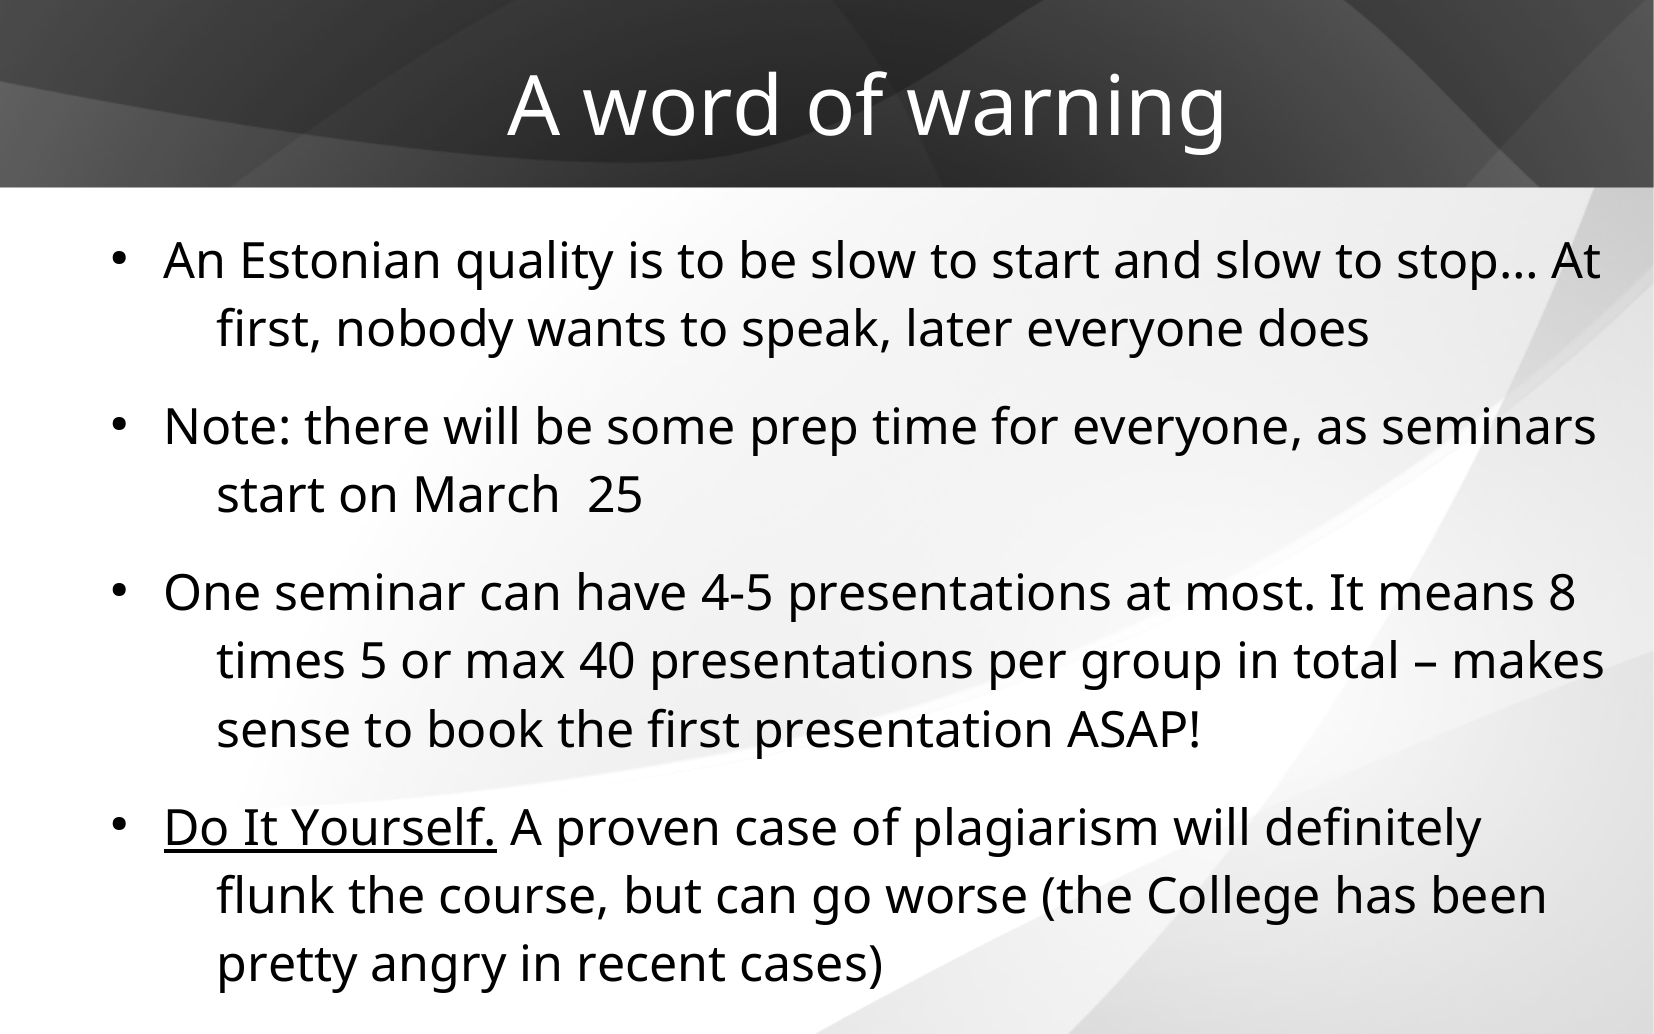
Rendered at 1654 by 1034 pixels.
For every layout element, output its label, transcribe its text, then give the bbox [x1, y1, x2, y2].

title A word of warning [124, 0, 1613, 208]
picture [0, 0, 1654, 1034]
list An Estonian quality is to be slow to start and slow to stop… At first, nobody wants to speak, later everyone does Note: there will be some prep time for everyone, as seminars start on March 25 One seminar can have 4-5 presentations at most. It means 8 times 5 or max 40 presentations per group in total – makes sense to book the first presentation ASAP! Do It Yourself. A proven case of plagiarism will definitely flunk the course, but can go worse (the College has been pretty angry in recent cases) [75, 225, 1613, 1013]
